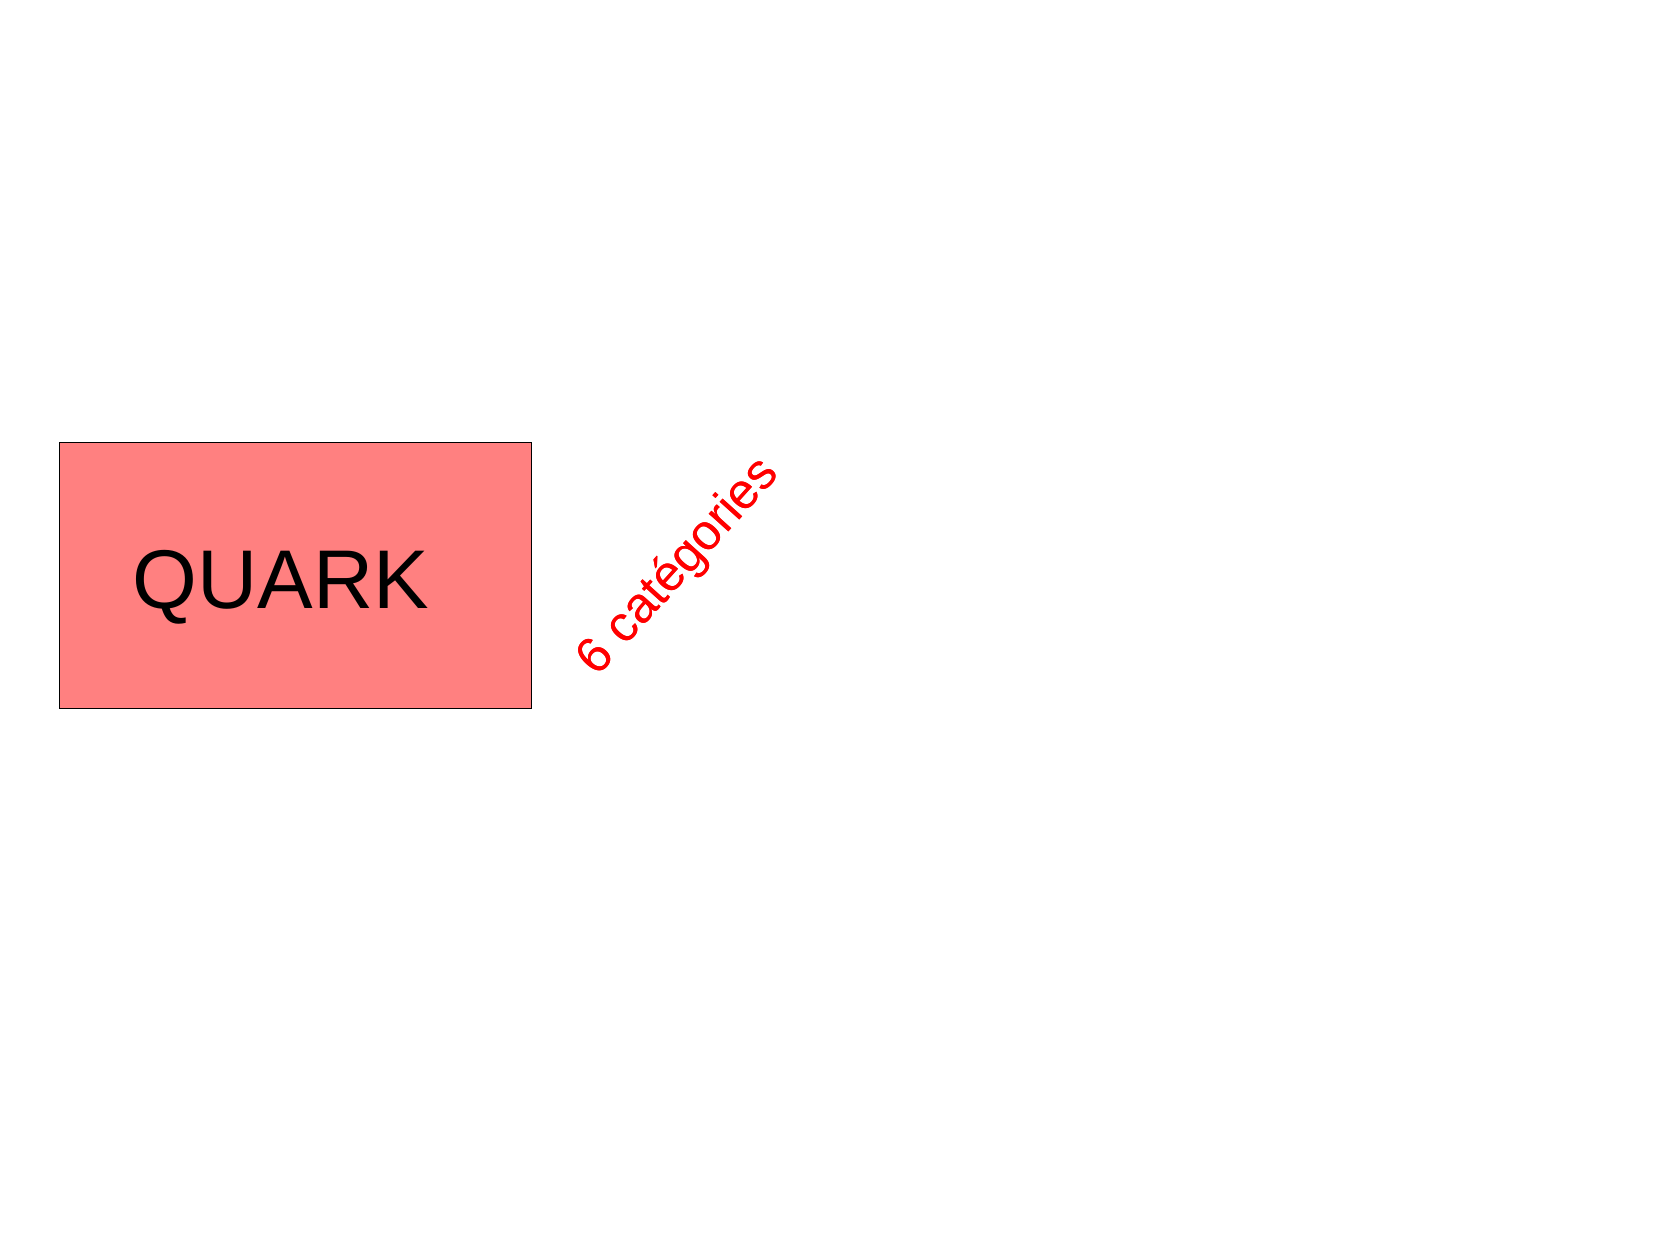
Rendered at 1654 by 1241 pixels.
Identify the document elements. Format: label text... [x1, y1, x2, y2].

text_box QUARK [118, 525, 562, 680]
text_box 6 catégories [548, 411, 819, 701]
text_box [59, 442, 532, 709]
